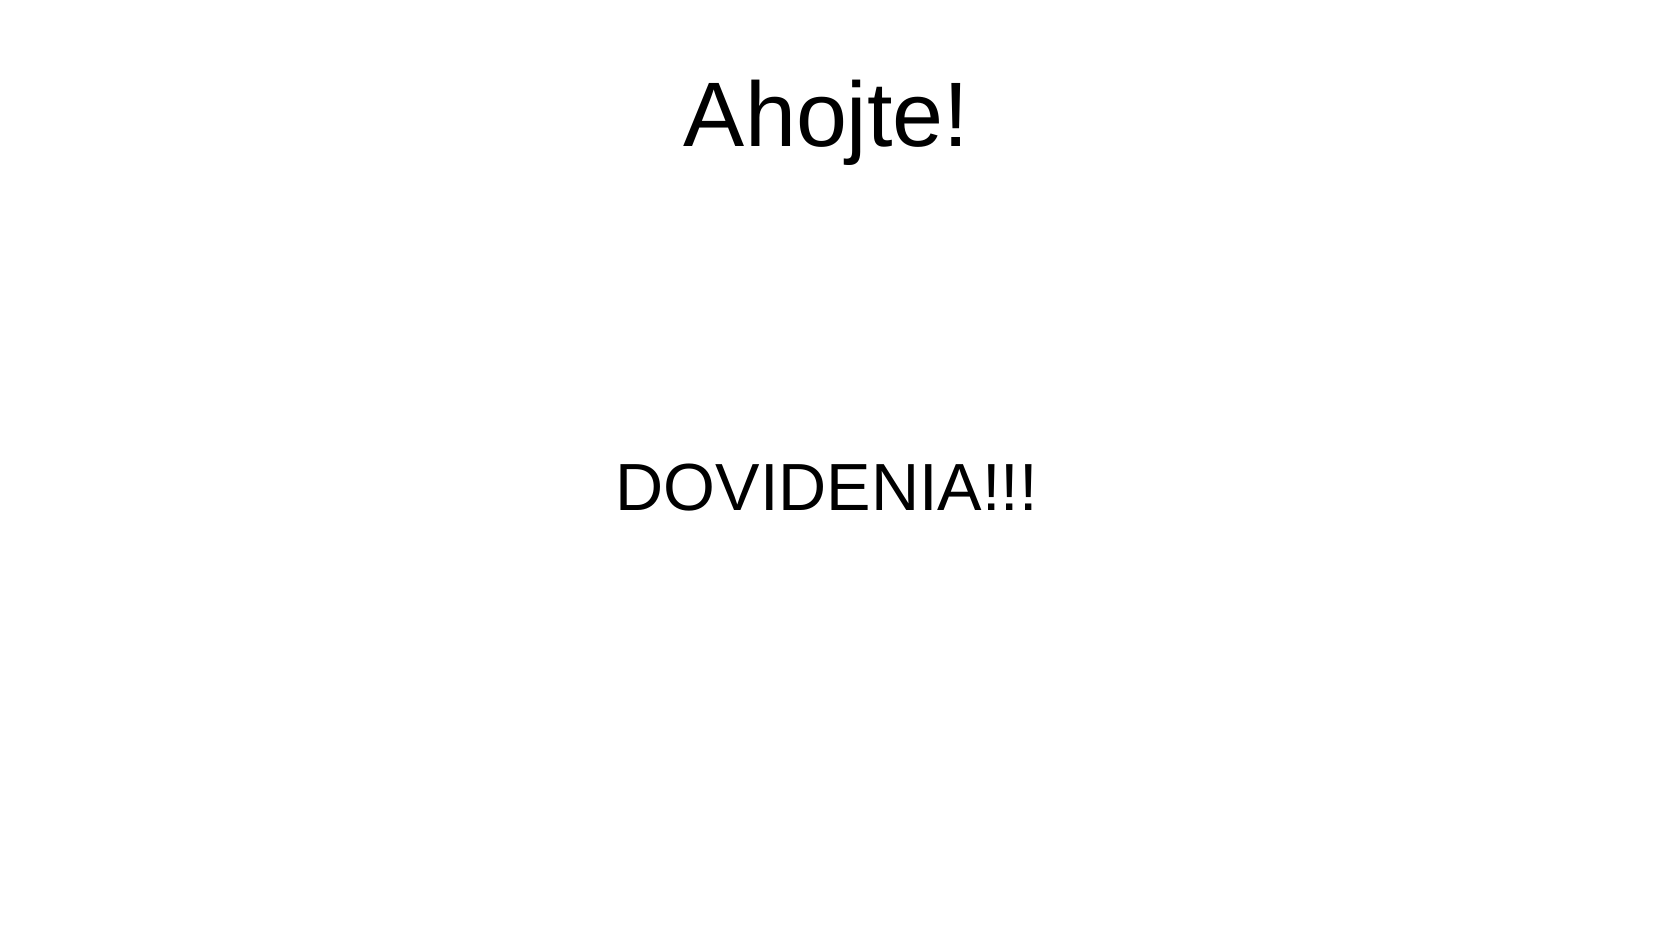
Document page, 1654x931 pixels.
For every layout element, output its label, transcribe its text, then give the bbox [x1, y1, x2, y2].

subtitle DOVIDENIA!!! [82, 217, 1571, 758]
title Ahojte! [82, 37, 1571, 193]
